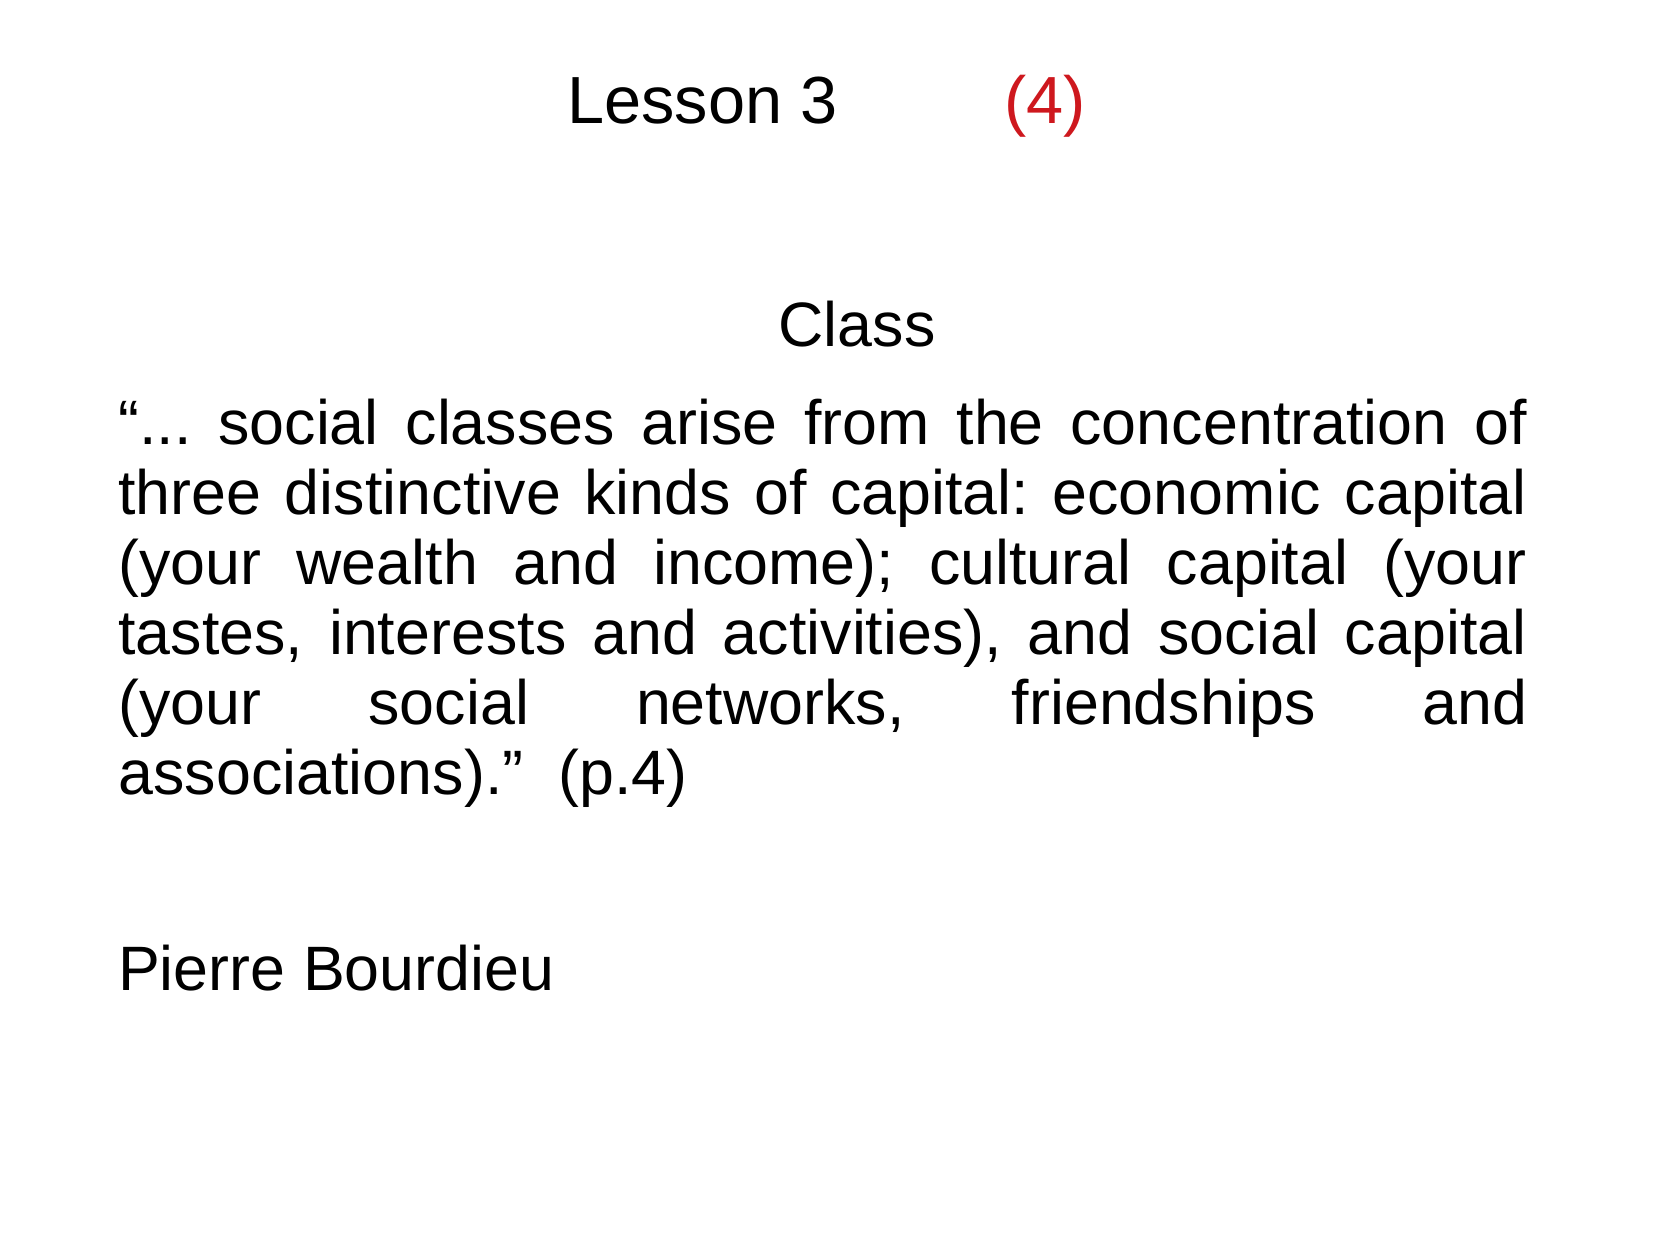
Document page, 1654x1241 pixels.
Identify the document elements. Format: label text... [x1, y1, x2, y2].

title Lesson 3 (4) [82, 49, 1571, 152]
list Class “... social classes arise from the concentration of three distinctive kinds of capital: economic capital (your wealth and income); cultural capital (your tastes, interests and activities), and social capital (your social networks, friendships and associations).” (p.4) Pierre Bourdieu [118, 290, 1530, 1010]
